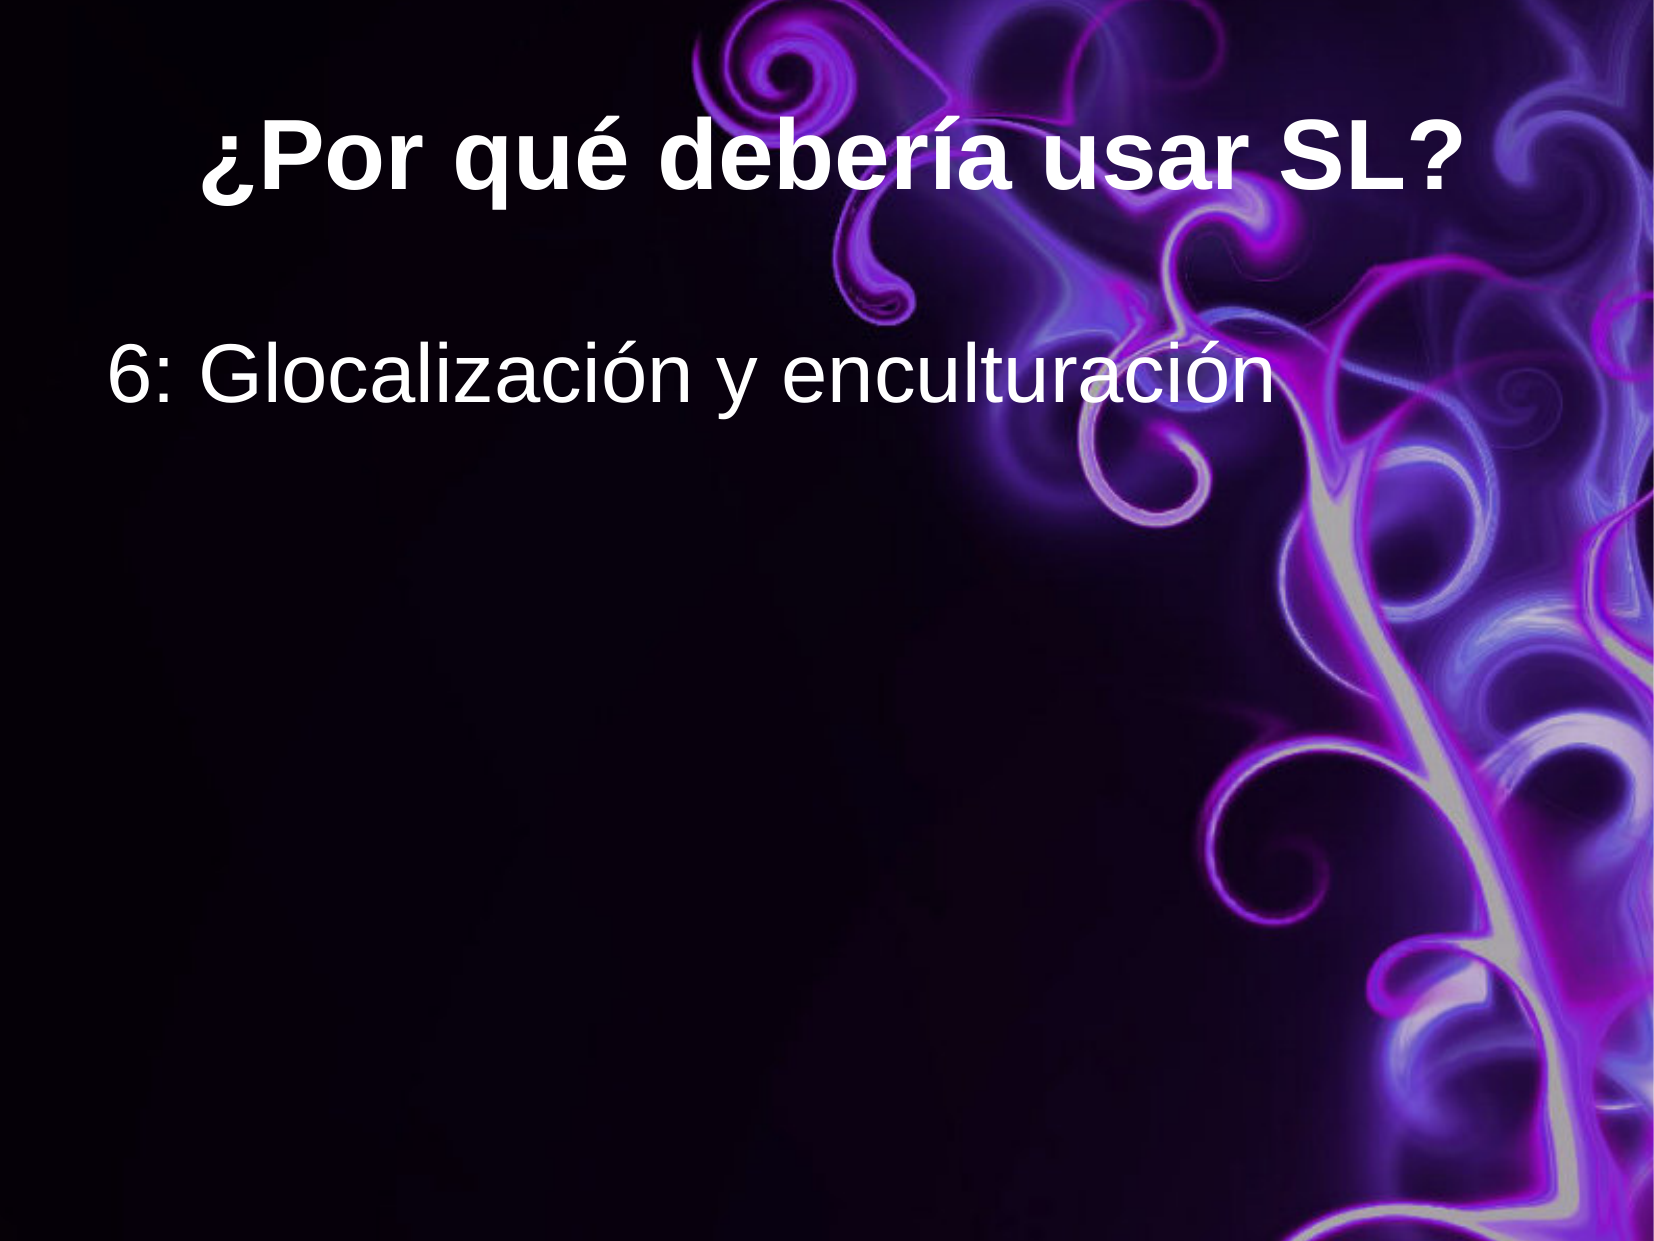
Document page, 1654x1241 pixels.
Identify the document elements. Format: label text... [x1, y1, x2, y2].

title ¿Por qué debería usar SL? [88, 59, 1577, 252]
picture [426, 252, 1227, 290]
subtitle 6: Glocalización y enculturación [82, 290, 1571, 1109]
